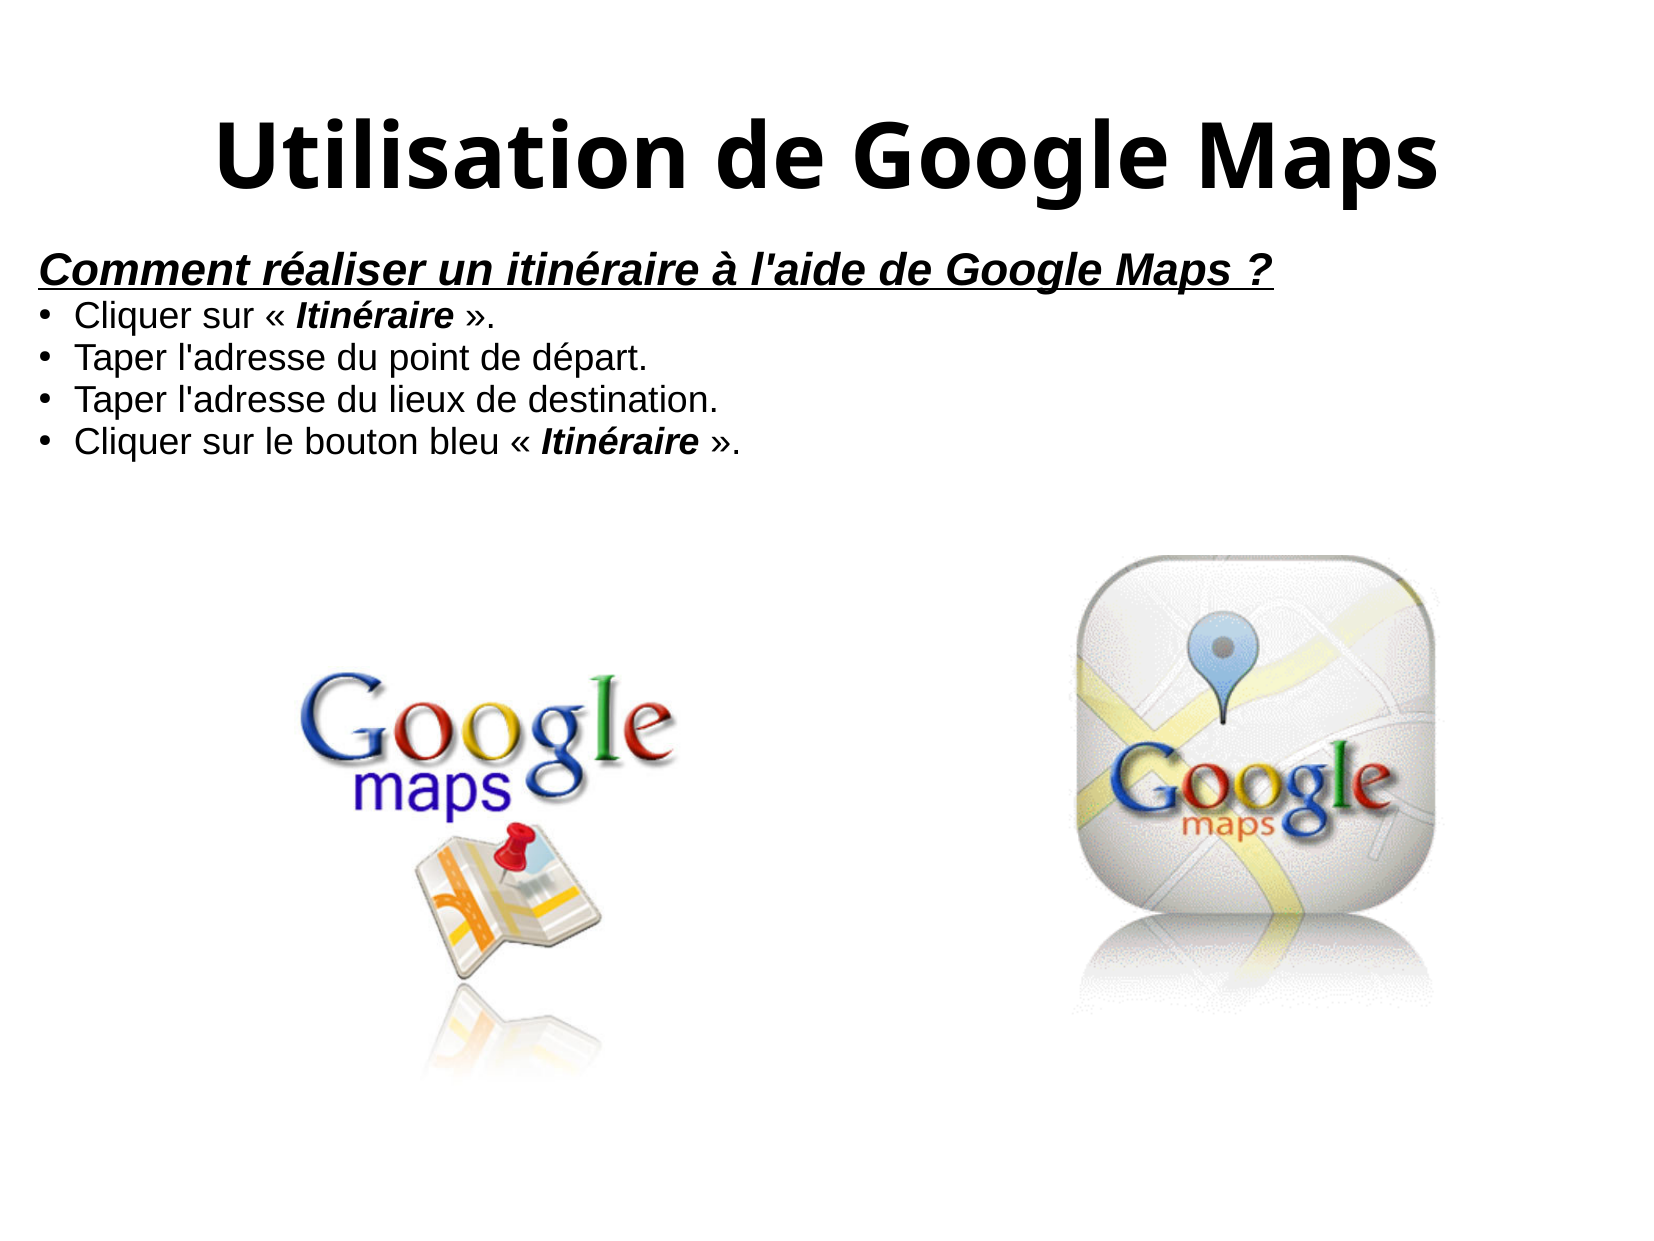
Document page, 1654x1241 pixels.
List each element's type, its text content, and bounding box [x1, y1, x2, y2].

text_box Comment réaliser un itinéraire à l'aide de Google Maps ? Cliquer sur « Itinéraire ». Taper l'adresse du point de départ. Taper l'adresse du lieux de destination. Cliquer sur le bouton bleu « Itinéraire ». [23, 236, 1619, 473]
picture [944, 555, 1570, 1024]
picture [177, 649, 827, 1146]
title Utilisation de Google Maps [82, 49, 1571, 236]
